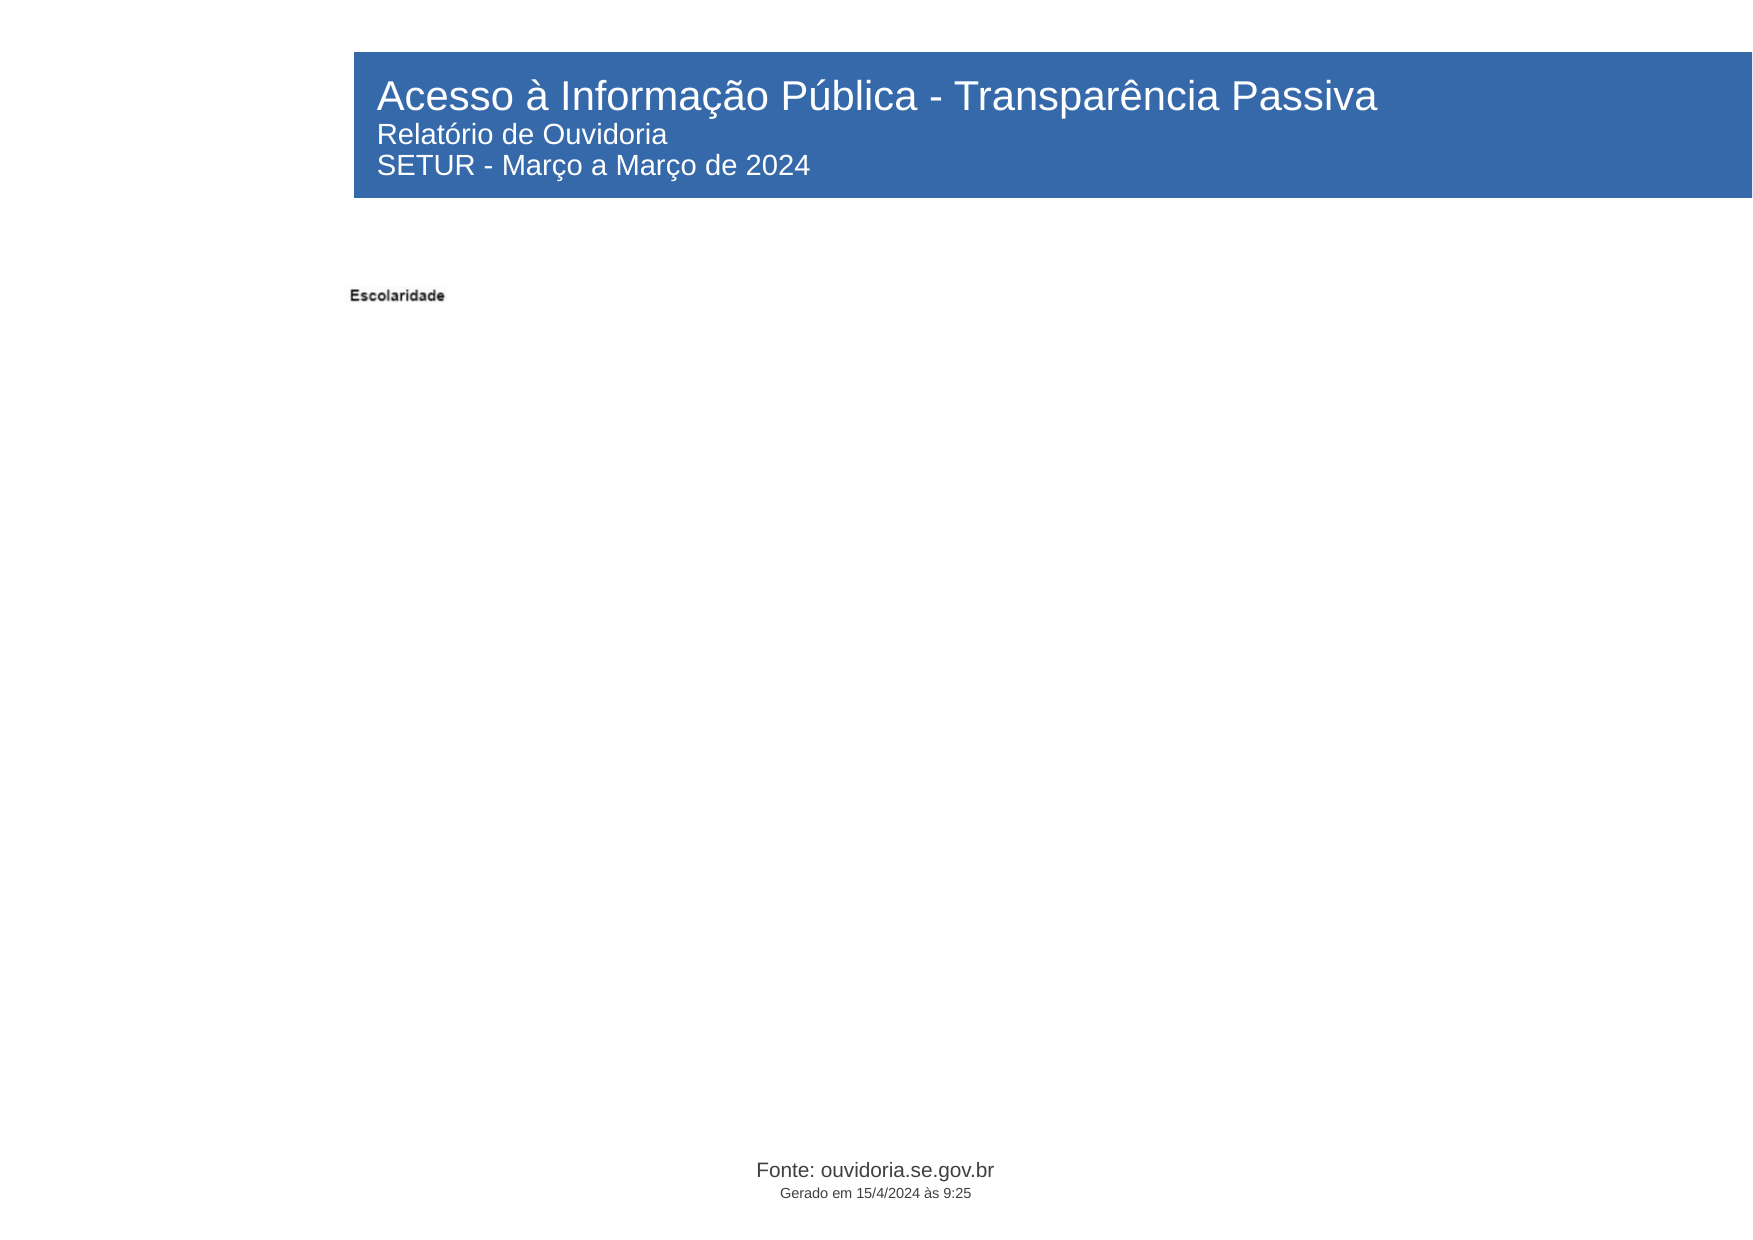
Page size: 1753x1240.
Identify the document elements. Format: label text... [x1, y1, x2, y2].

text_box [155, 211, 1599, 1028]
text_box Fonte: ouvidoria.se.gov.br [756, 1158, 1023, 1188]
text_box [354, 52, 1752, 198]
text_box Acesso à Informação Pública - Transparência Passiva Relatório de Ouvidoria SETUR - Março a Março de 2024 [376, 72, 1403, 186]
text_box Gerado em 15/4/2024 às 9:25 [780, 1184, 999, 1208]
